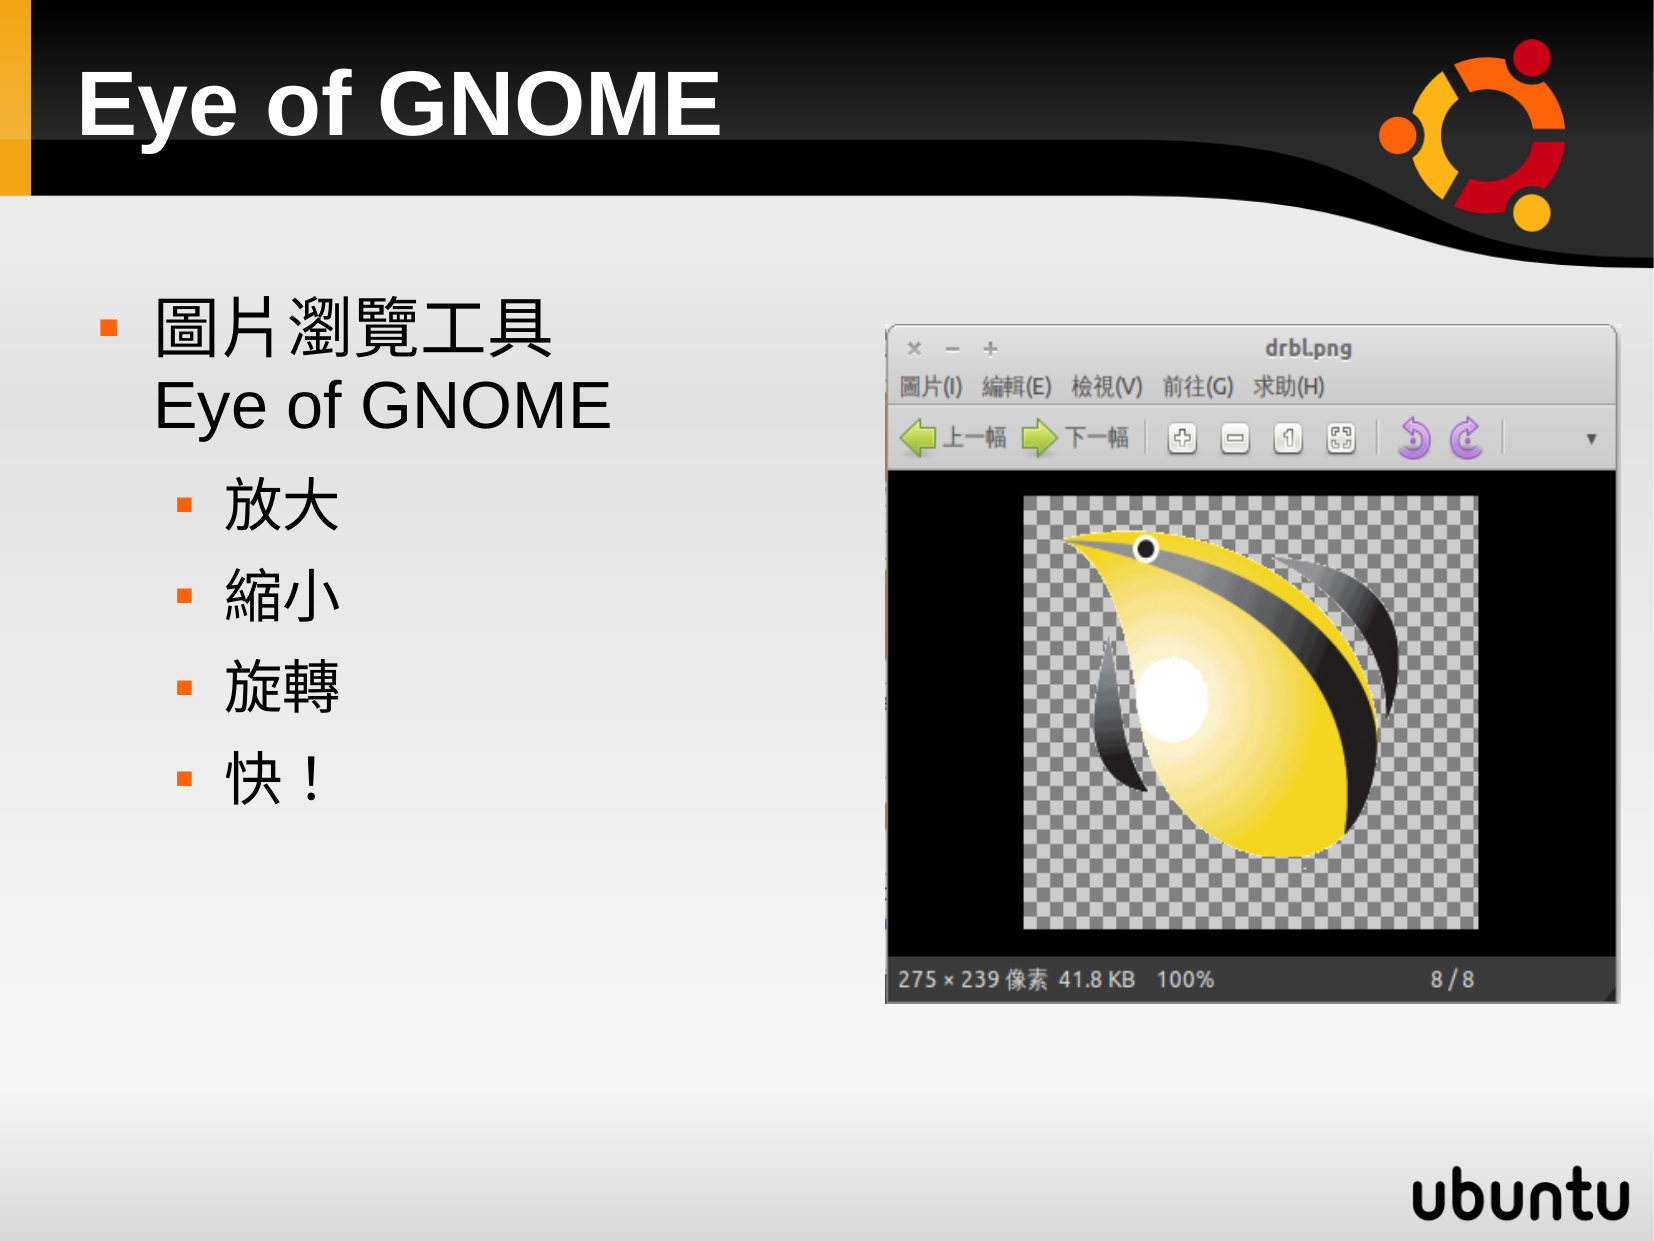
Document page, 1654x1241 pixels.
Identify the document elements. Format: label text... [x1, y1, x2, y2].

title Eye of GNOME [76, 7, 1565, 200]
list 圖片瀏覽工具 Eye of GNOME 放大 縮小 旋轉 快！ [82, 290, 809, 1094]
picture [0, 0, 1654, 1241]
